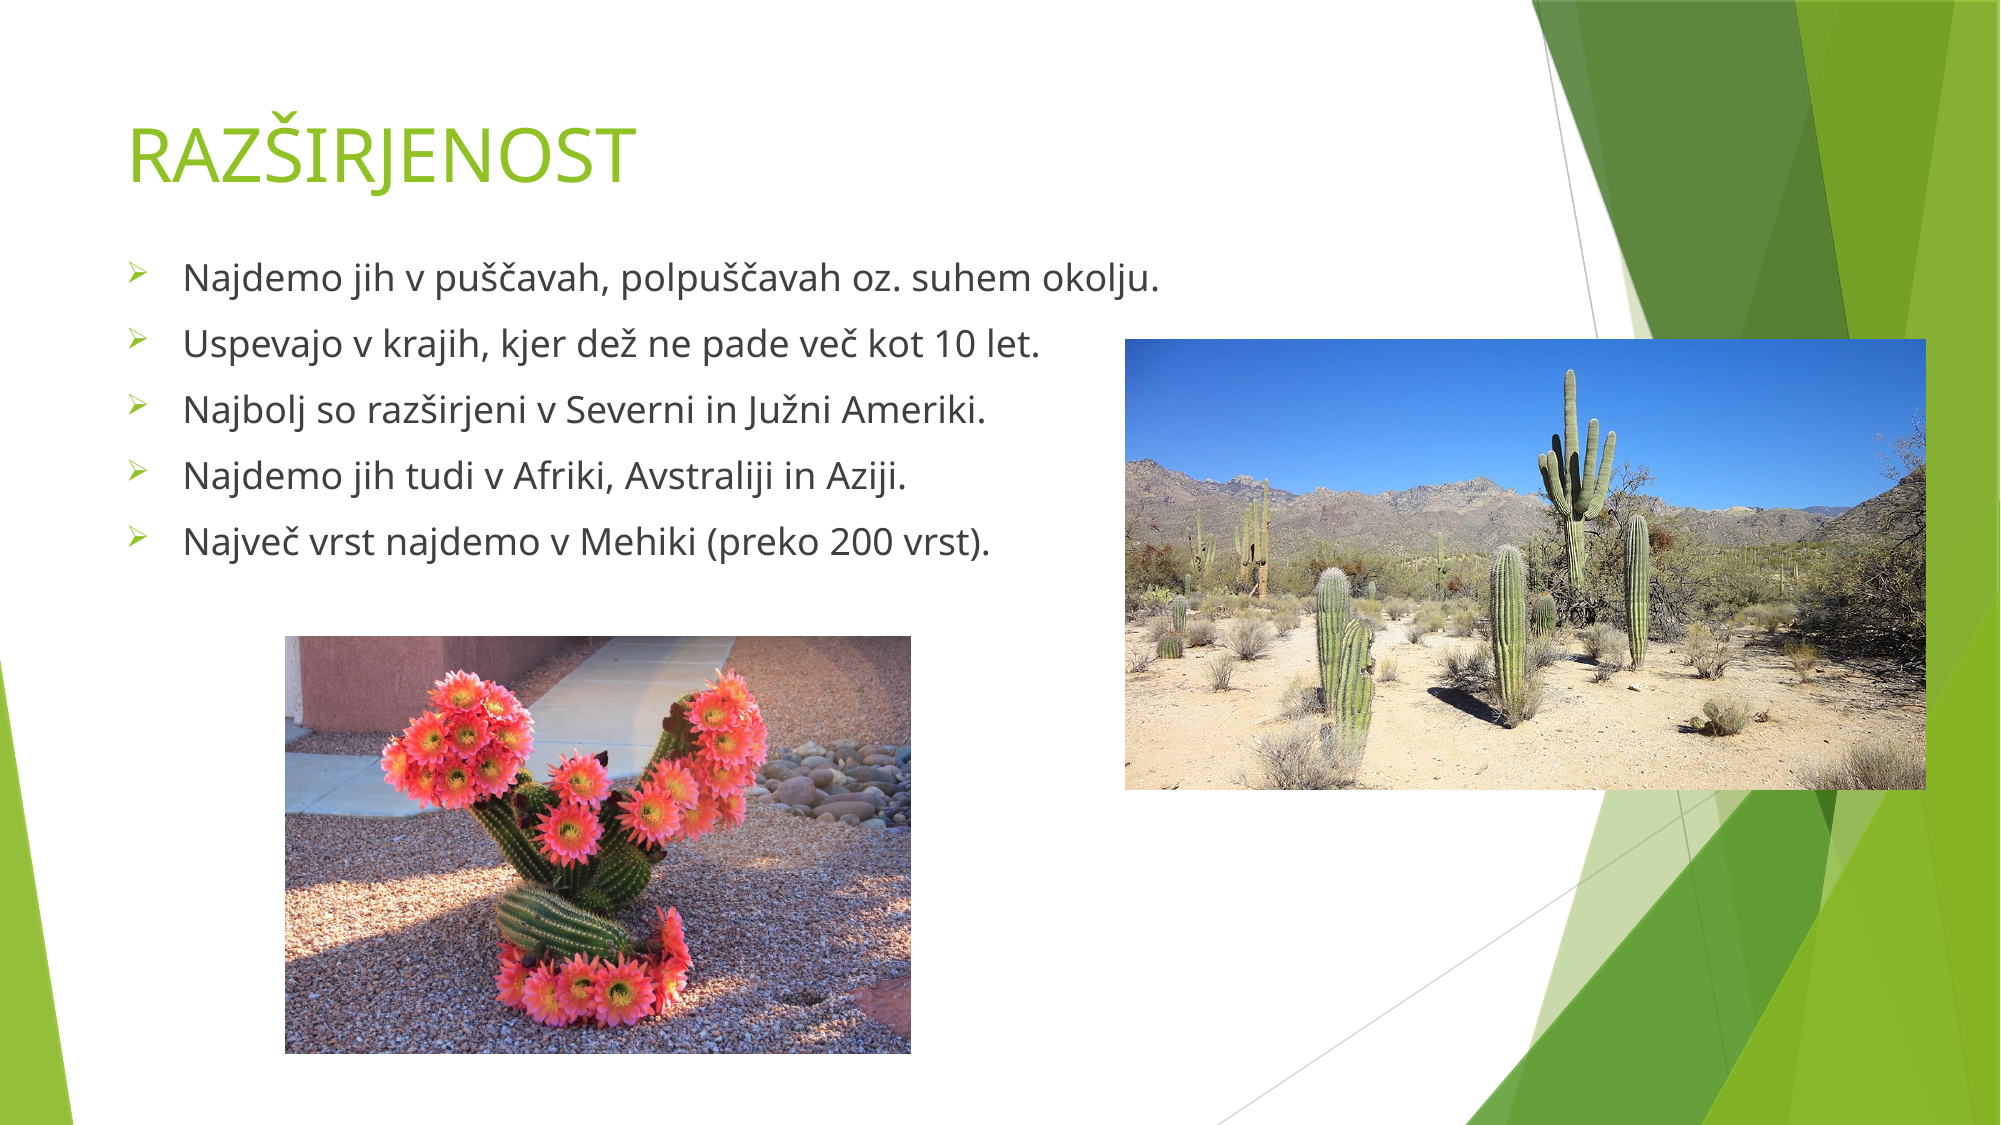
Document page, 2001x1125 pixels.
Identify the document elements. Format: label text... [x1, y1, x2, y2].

picture [285, 636, 911, 1054]
picture [1125, 339, 1926, 790]
list Najdemo jih v puščavah, polpuščavah oz. suhem okolju. Uspevajo v krajih, kjer dež ne pade več kot 10 let. Najbolj so razširjeni v Severni in Južni Ameriki. Najdemo jih tudi v Afriki, Avstraliji in Aziji. Največ vrst najdemo v Mehiki (preko 200 vrst). [111, 246, 1526, 594]
title RAZŠIRJENOST [111, 99, 1522, 246]
